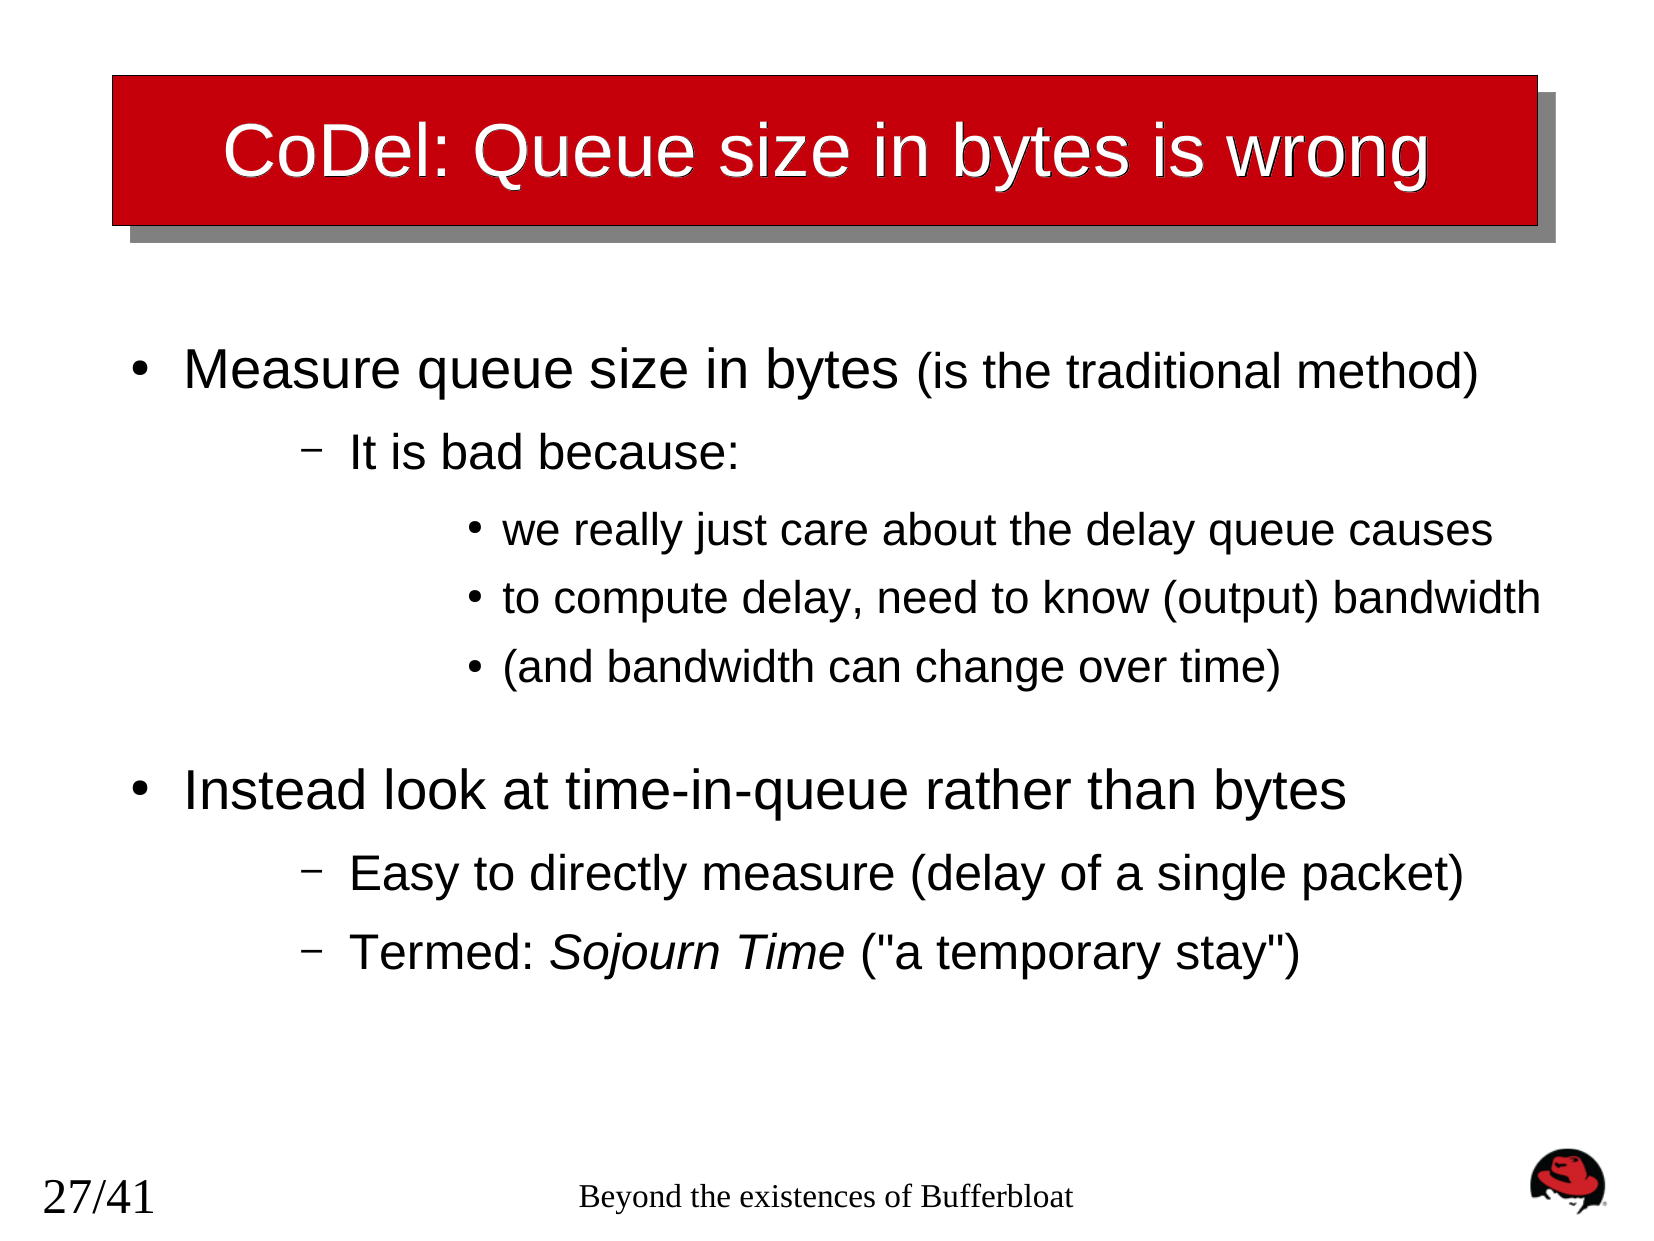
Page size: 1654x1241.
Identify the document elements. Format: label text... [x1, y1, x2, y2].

list Measure queue size in bytes (is the traditional method) It is bad because: we really just care about the delay queue causes to compute delay, need to know (output) bandwidth (and bandwidth can change over time) Instead look at time-in-queue rather than bytes Easy to directly measure (delay of a single packet) Termed: Sojourn Time ("a temporary stay") [112, 337, 1565, 1126]
picture [1529, 1146, 1613, 1224]
title CoDel: Queue size in bytes is wrong [116, 75, 1538, 226]
